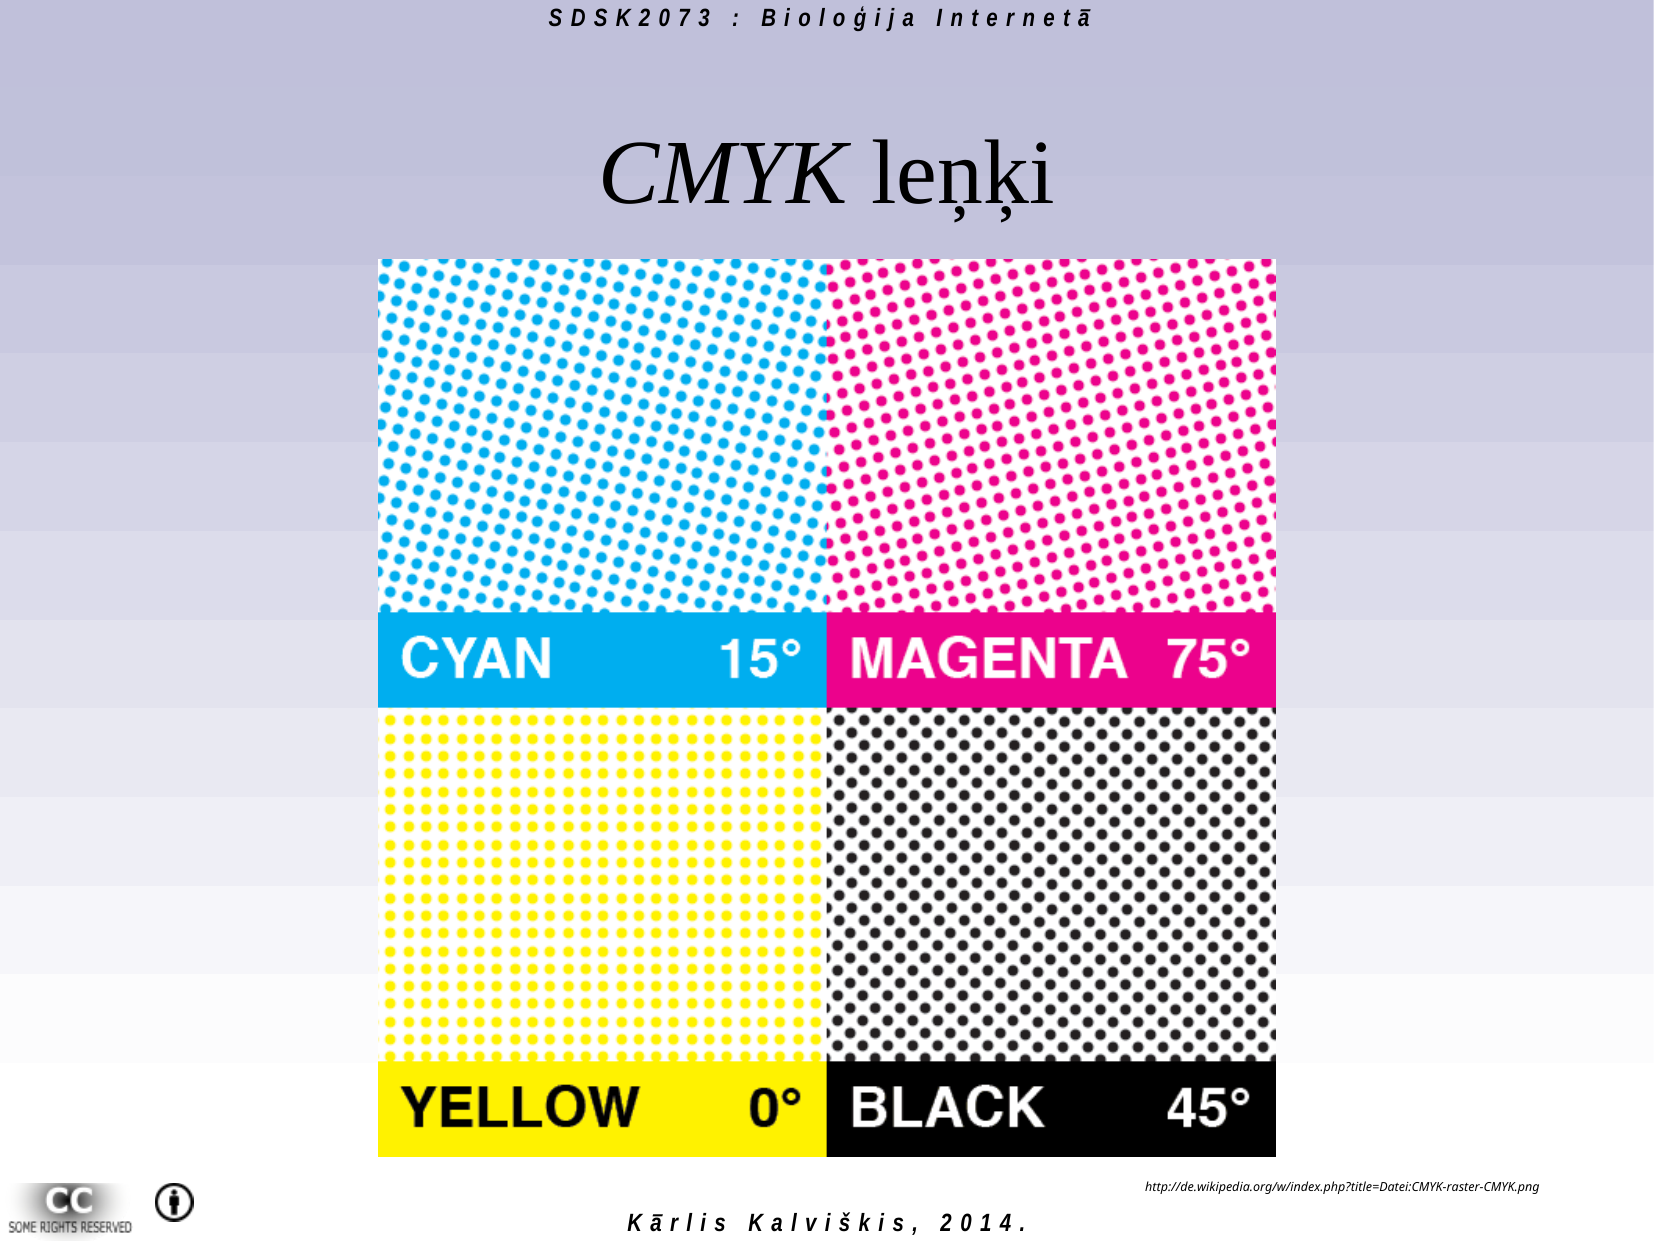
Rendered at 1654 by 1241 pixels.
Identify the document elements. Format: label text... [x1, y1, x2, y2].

text_box http://de.wikipedia.org/w/index.php?title=Datei:CMYK-raster-CMYK.png [1145, 1179, 1550, 1194]
title CMYK leņķi [29, 49, 1625, 296]
picture [0, 0, 1654, 1241]
